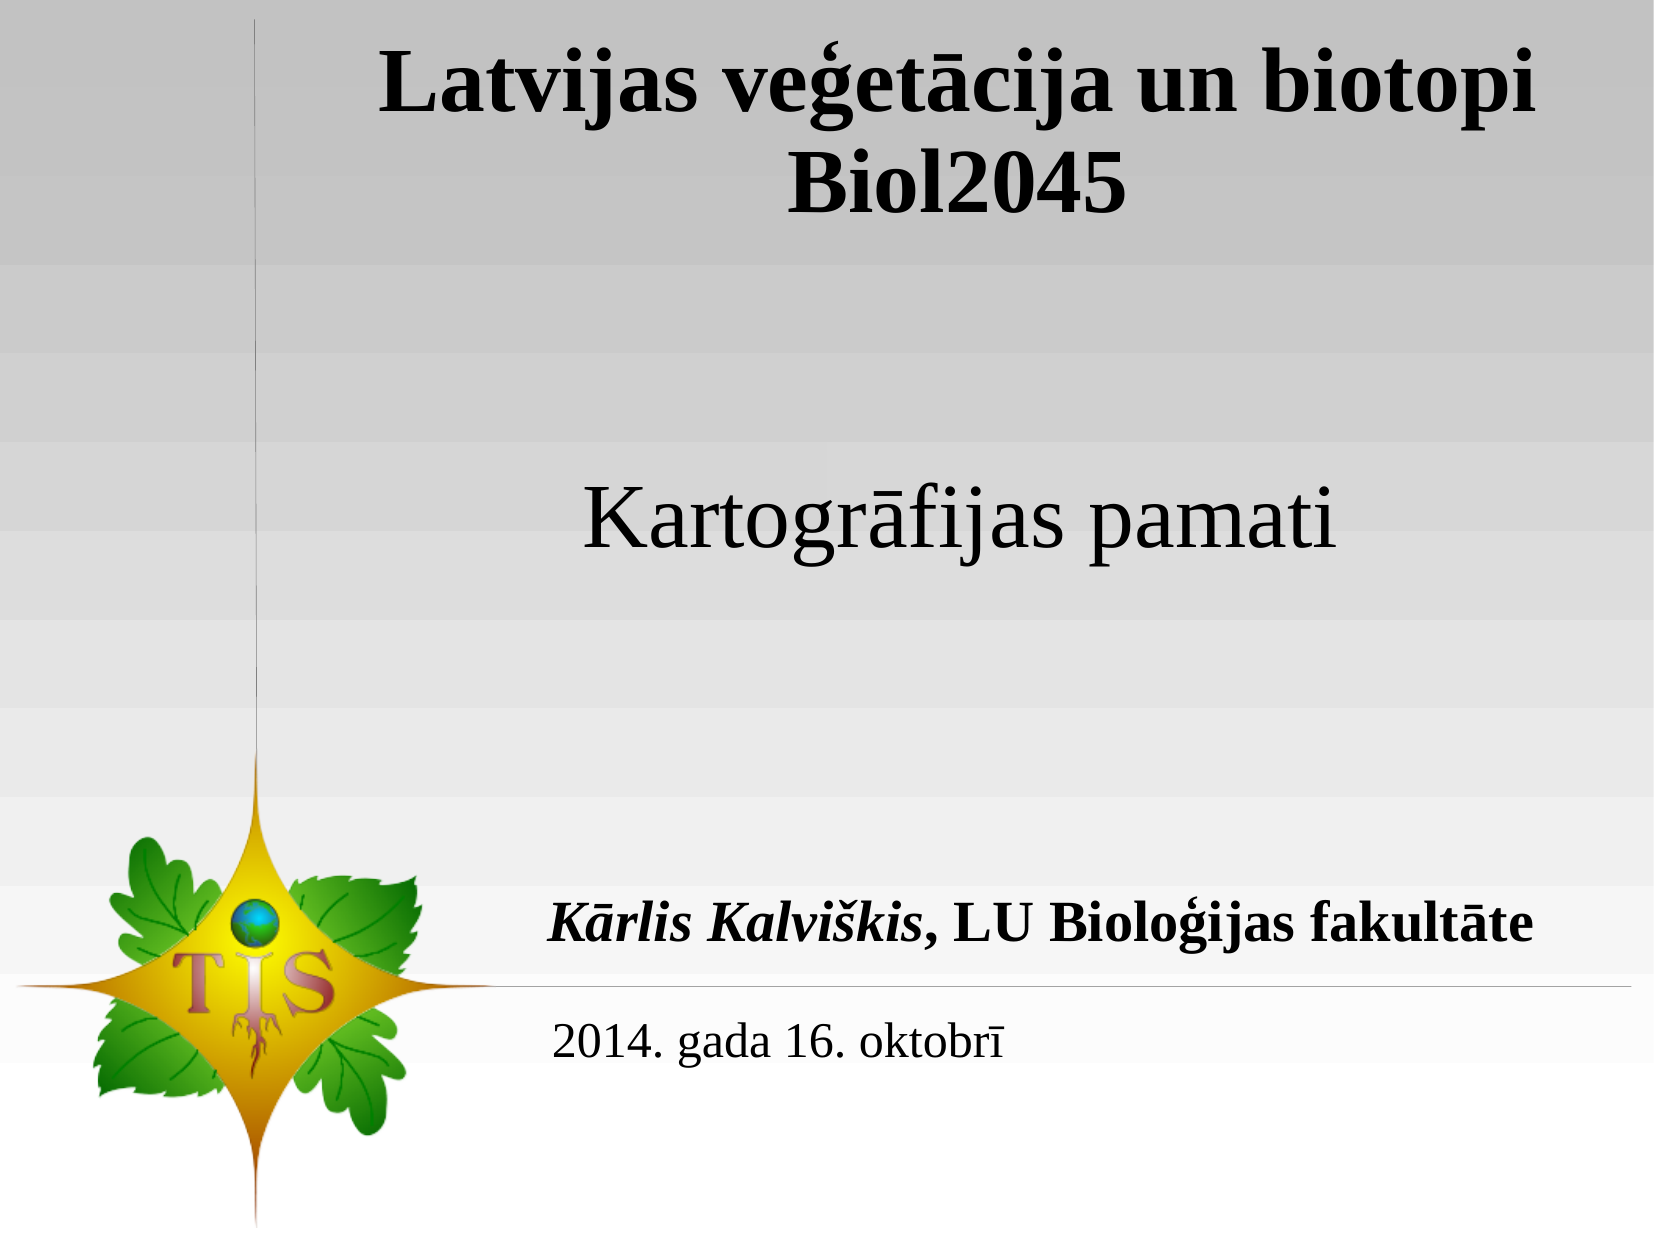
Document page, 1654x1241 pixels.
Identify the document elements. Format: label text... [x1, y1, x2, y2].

list 2014. gada 16. oktobrī [480, 1013, 1630, 1241]
title Kartogrāfijas pamati [327, 413, 1595, 621]
picture [0, 0, 1654, 1241]
